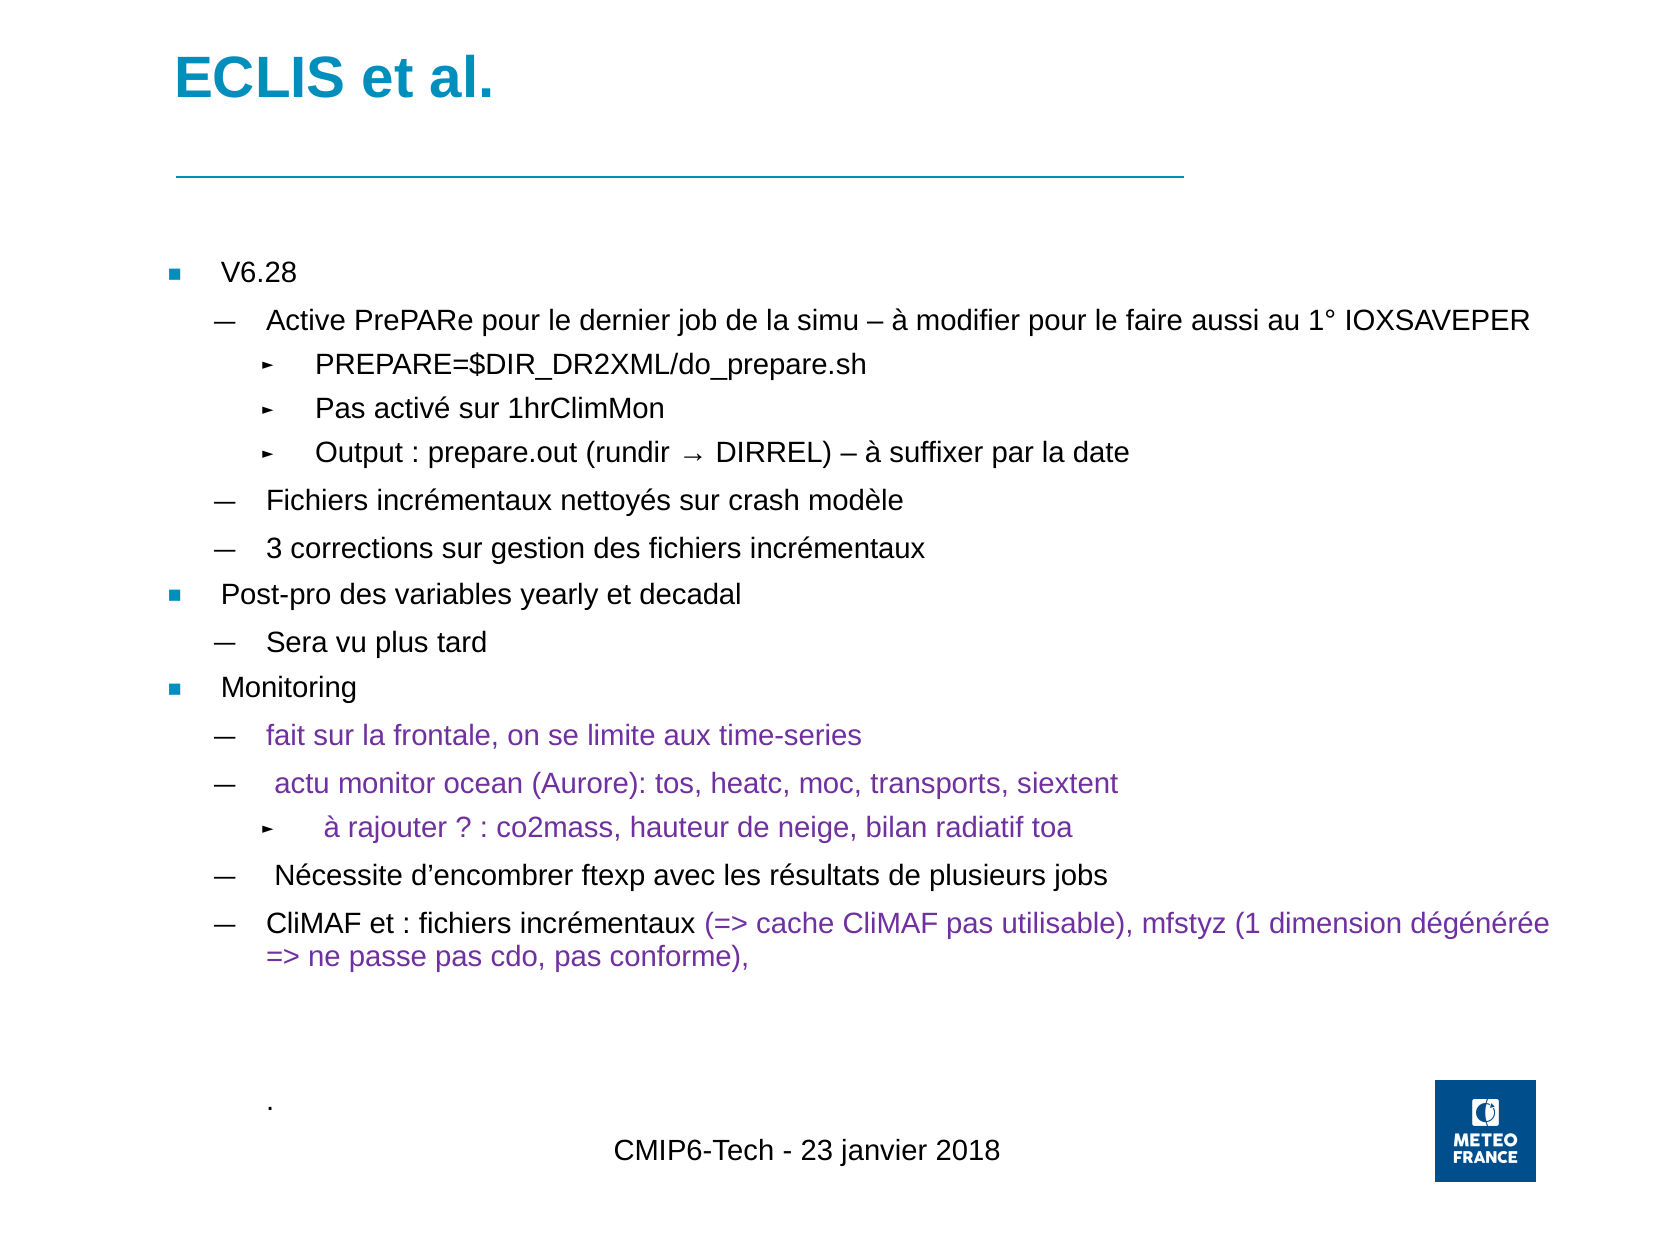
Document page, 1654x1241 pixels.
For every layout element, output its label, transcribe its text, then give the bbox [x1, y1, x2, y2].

list V6.28 Active PrePARe pour le dernier job de la simu – à modifier pour le faire aussi au 1° IOXSAVEPER PREPARE=$DIR_DR2XML/do_prepare.sh Pas activé sur 1hrClimMon Output : prepare.out (rundir → DIRREL) – à suffixer par la date Fichiers incrémentaux nettoyés sur crash modèle 3 corrections sur gestion des fichiers incrémentaux Post-pro des variables yearly et decadal Sera vu plus tard Monitoring fait sur la frontale, on se limite aux time-series actu monitor ocean (Aurore): tos, heatc, moc, transports, siextent à rajouter ? : co2mass, hauteur de neige, bilan radiatif toa Nécessite d’encombrer ftexp avec les résultats de plusieurs jobs CliMAF et : fichiers incrémentaux (=> cache CliMAF pas utilisable), mfstyz (1 dimension dégénérée => ne passe pas cdo, pas conforme), . [156, 256, 1571, 1134]
title ECLIS et al. [174, 0, 1654, 156]
picture [1435, 1134, 1536, 1182]
